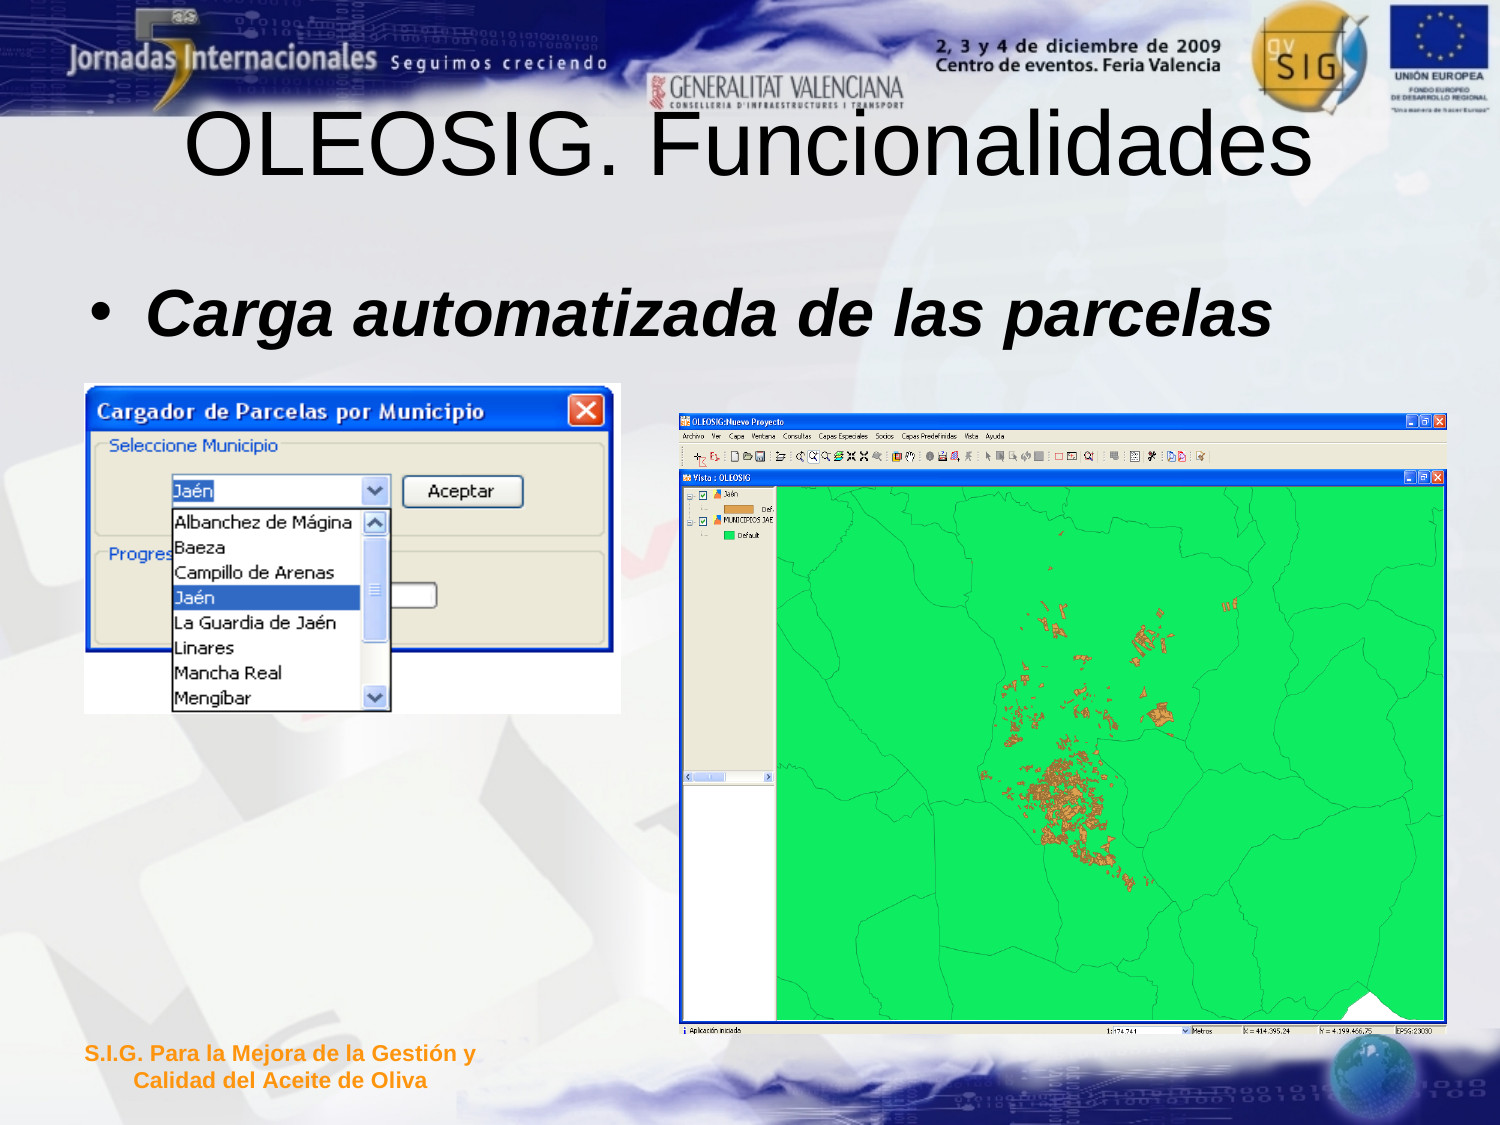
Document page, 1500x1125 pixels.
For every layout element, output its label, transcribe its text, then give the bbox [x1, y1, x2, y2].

picture [84, 383, 621, 714]
title S.I.G. Para la Mejora de la Gestión y Calidad del Aceite de Oliva [59, 1003, 502, 1125]
title OLEOSIG. Funcionalidades [75, 45, 1426, 233]
picture [0, 0, 1500, 1125]
list Carga automatizada de las parcelas [75, 262, 1426, 1006]
